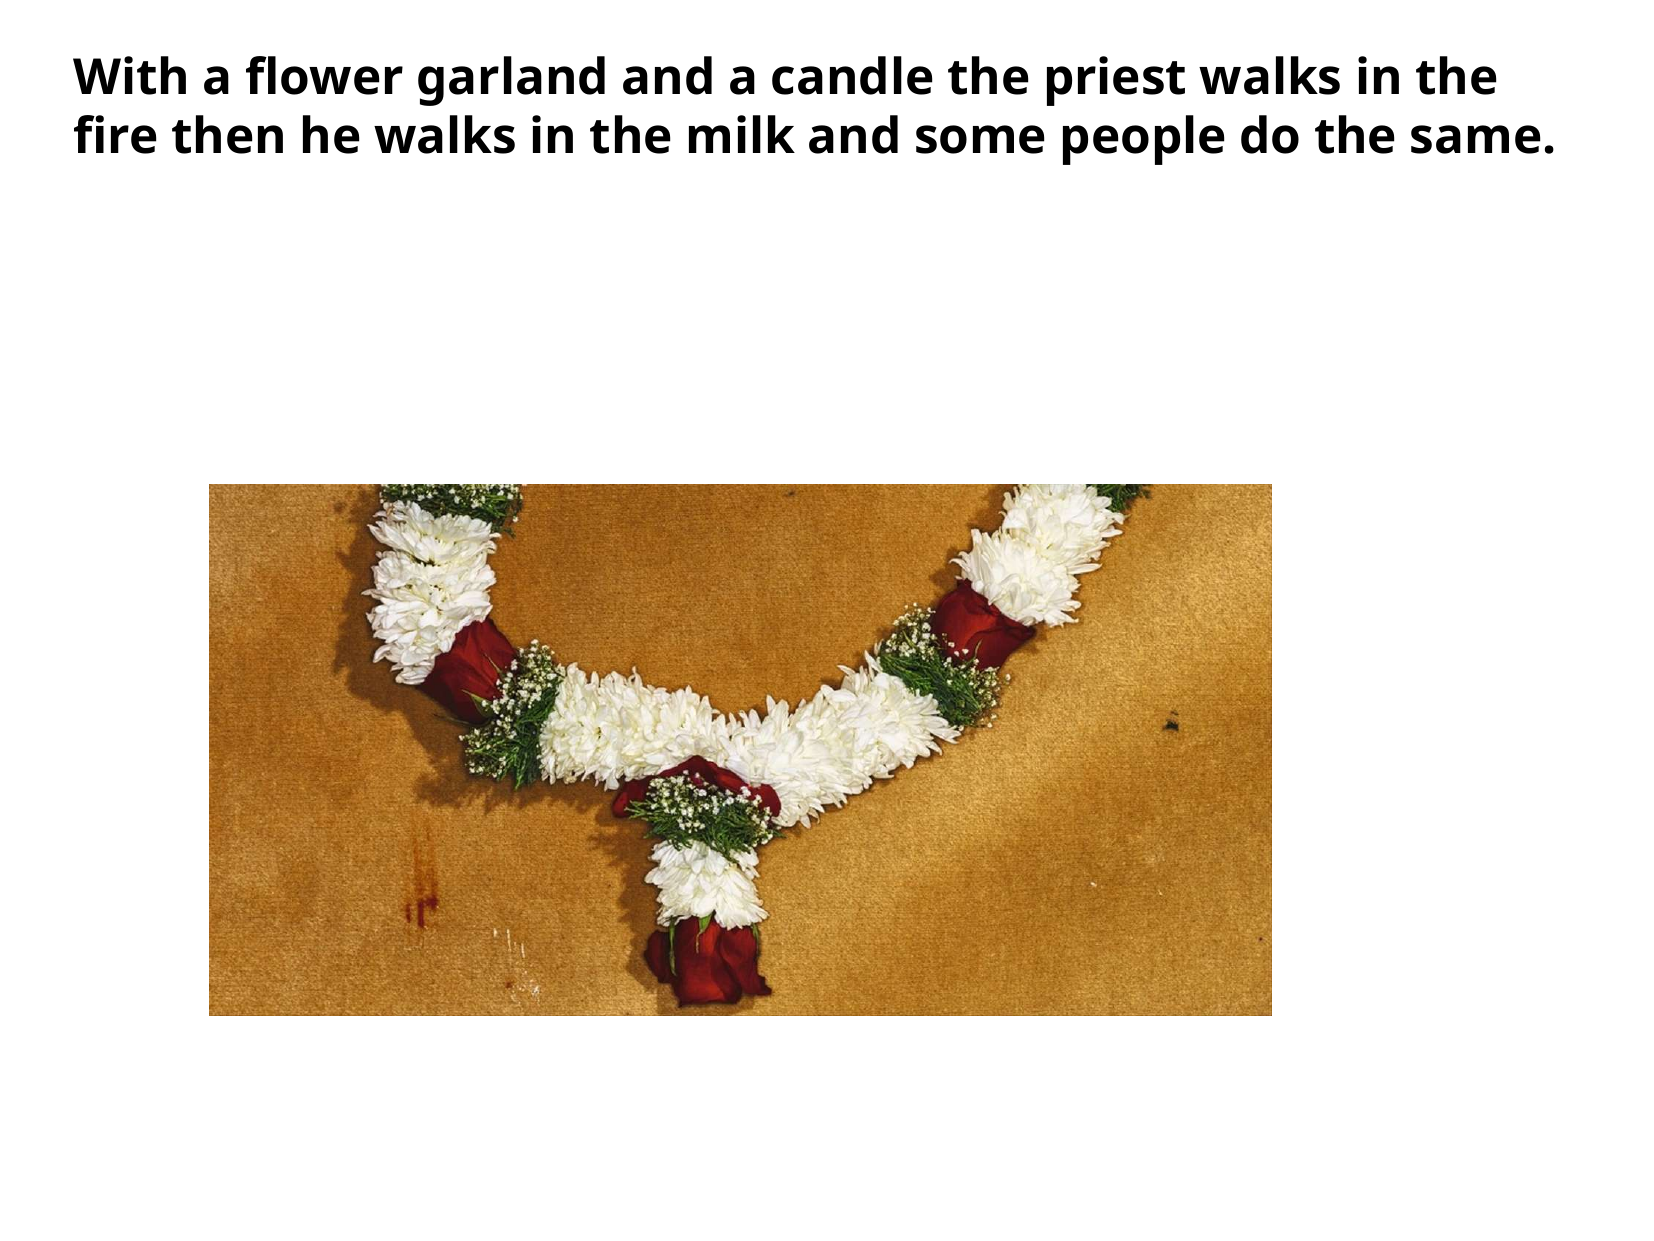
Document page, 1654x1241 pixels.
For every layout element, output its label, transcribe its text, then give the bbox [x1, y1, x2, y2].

list With a flower garland and a candle the priest walks in the fire then he walks in the milk and some people do the same. [73, 45, 1562, 168]
picture [209, 484, 1272, 1016]
